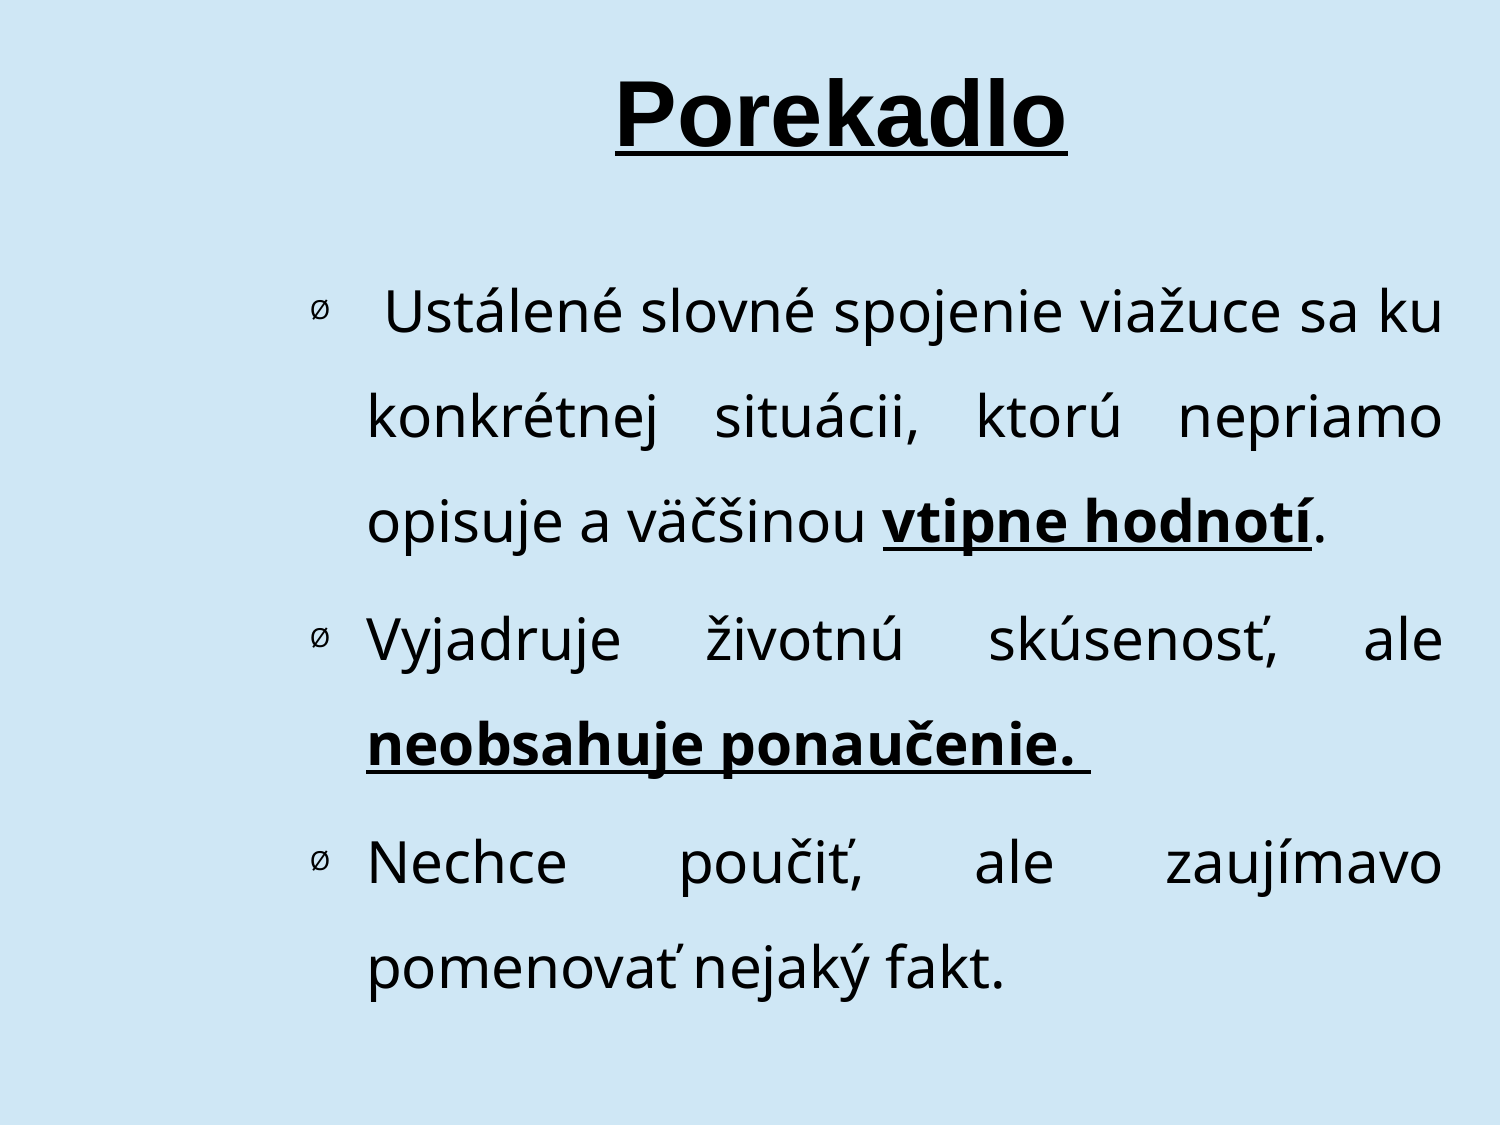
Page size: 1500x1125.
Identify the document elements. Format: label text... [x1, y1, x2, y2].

title Porekadlo [183, 45, 1500, 233]
list Ustálené slovné spojenie viažuce sa ku konkrétnej situácii, ktorú nepriamo opisuje a väčšinou vtipne hodnotí. Vyjadruje životnú skúsenosť, ale neobsahuje ponaučenie. Nechce poučiť, ale zaujímavo pomenovať nejaký fakt. [295, 231, 1459, 1059]
